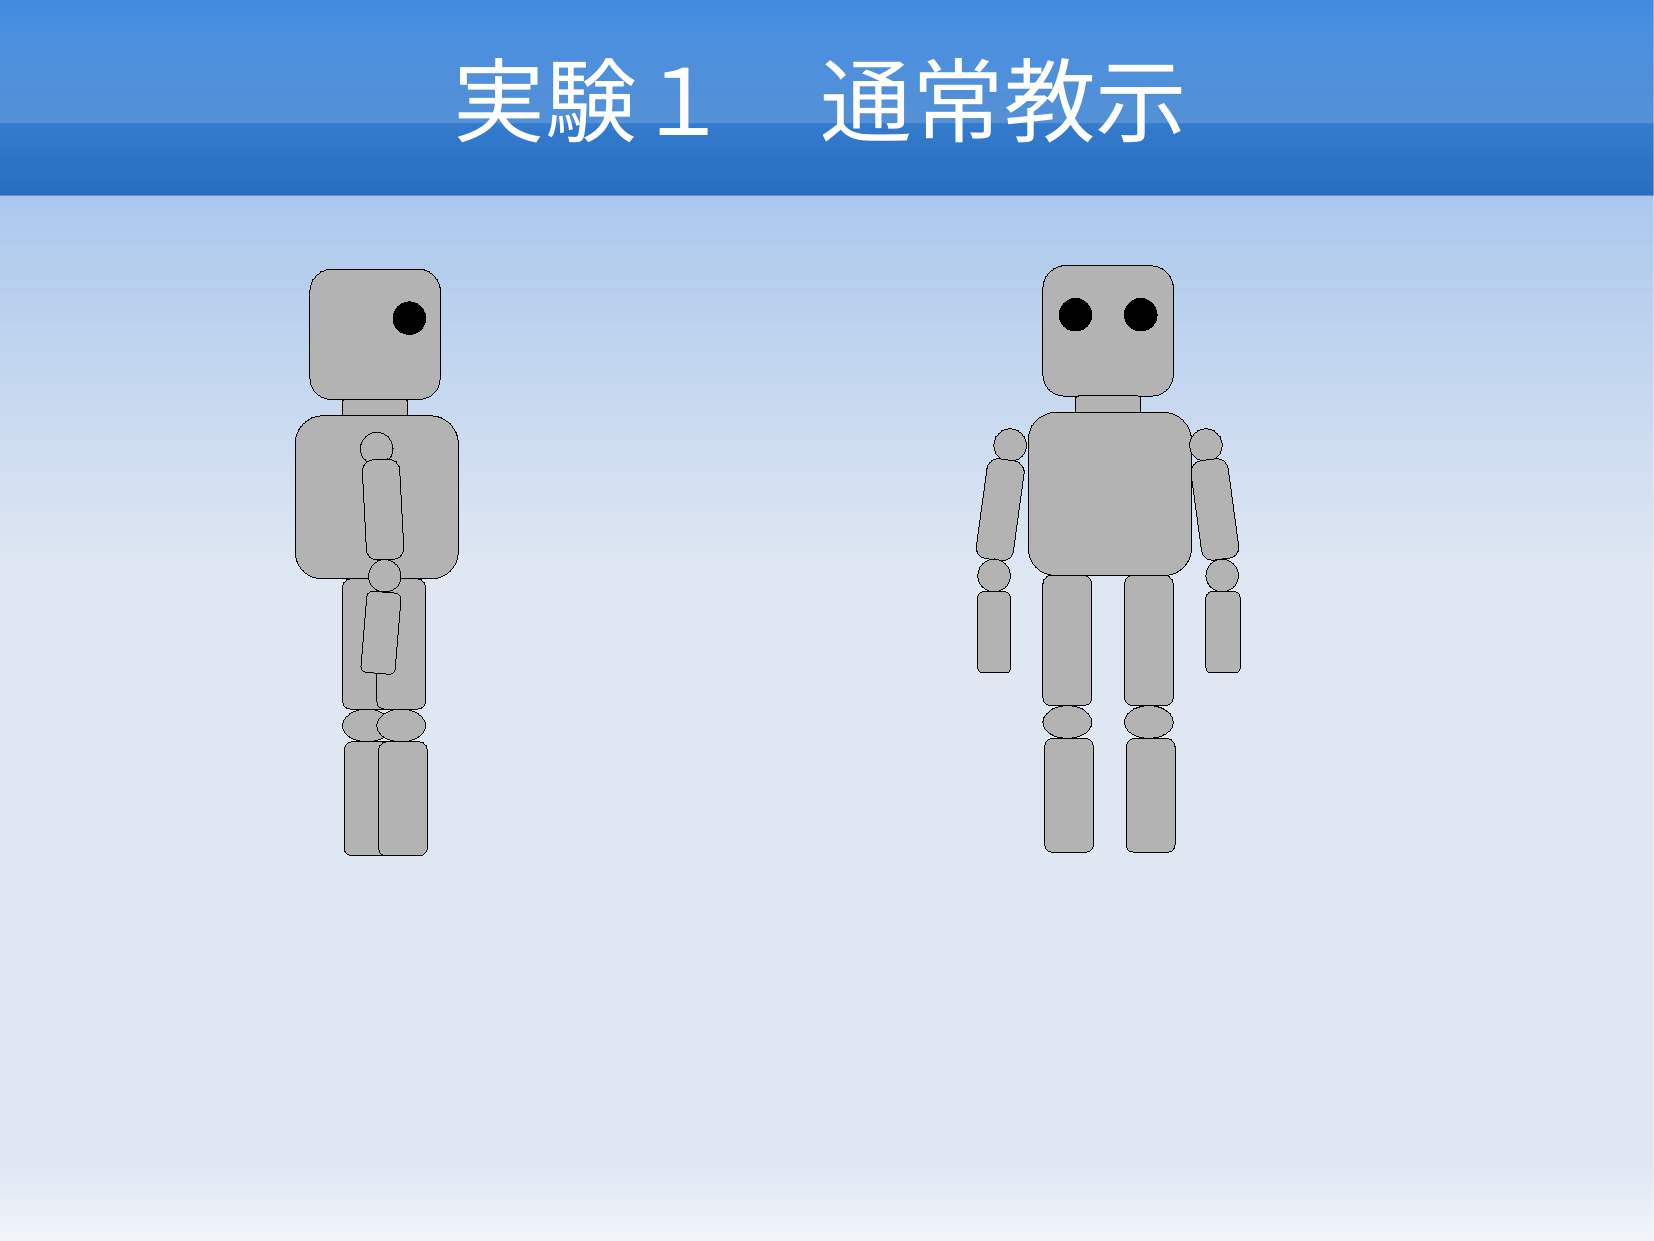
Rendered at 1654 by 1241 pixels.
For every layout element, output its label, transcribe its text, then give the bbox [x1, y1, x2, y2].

text_box [1028, 265, 1241, 853]
title 実験１ 通常教示 [76, 0, 1565, 208]
text_box [976, 428, 1027, 673]
text_box [295, 269, 459, 856]
picture [0, 0, 1654, 1241]
